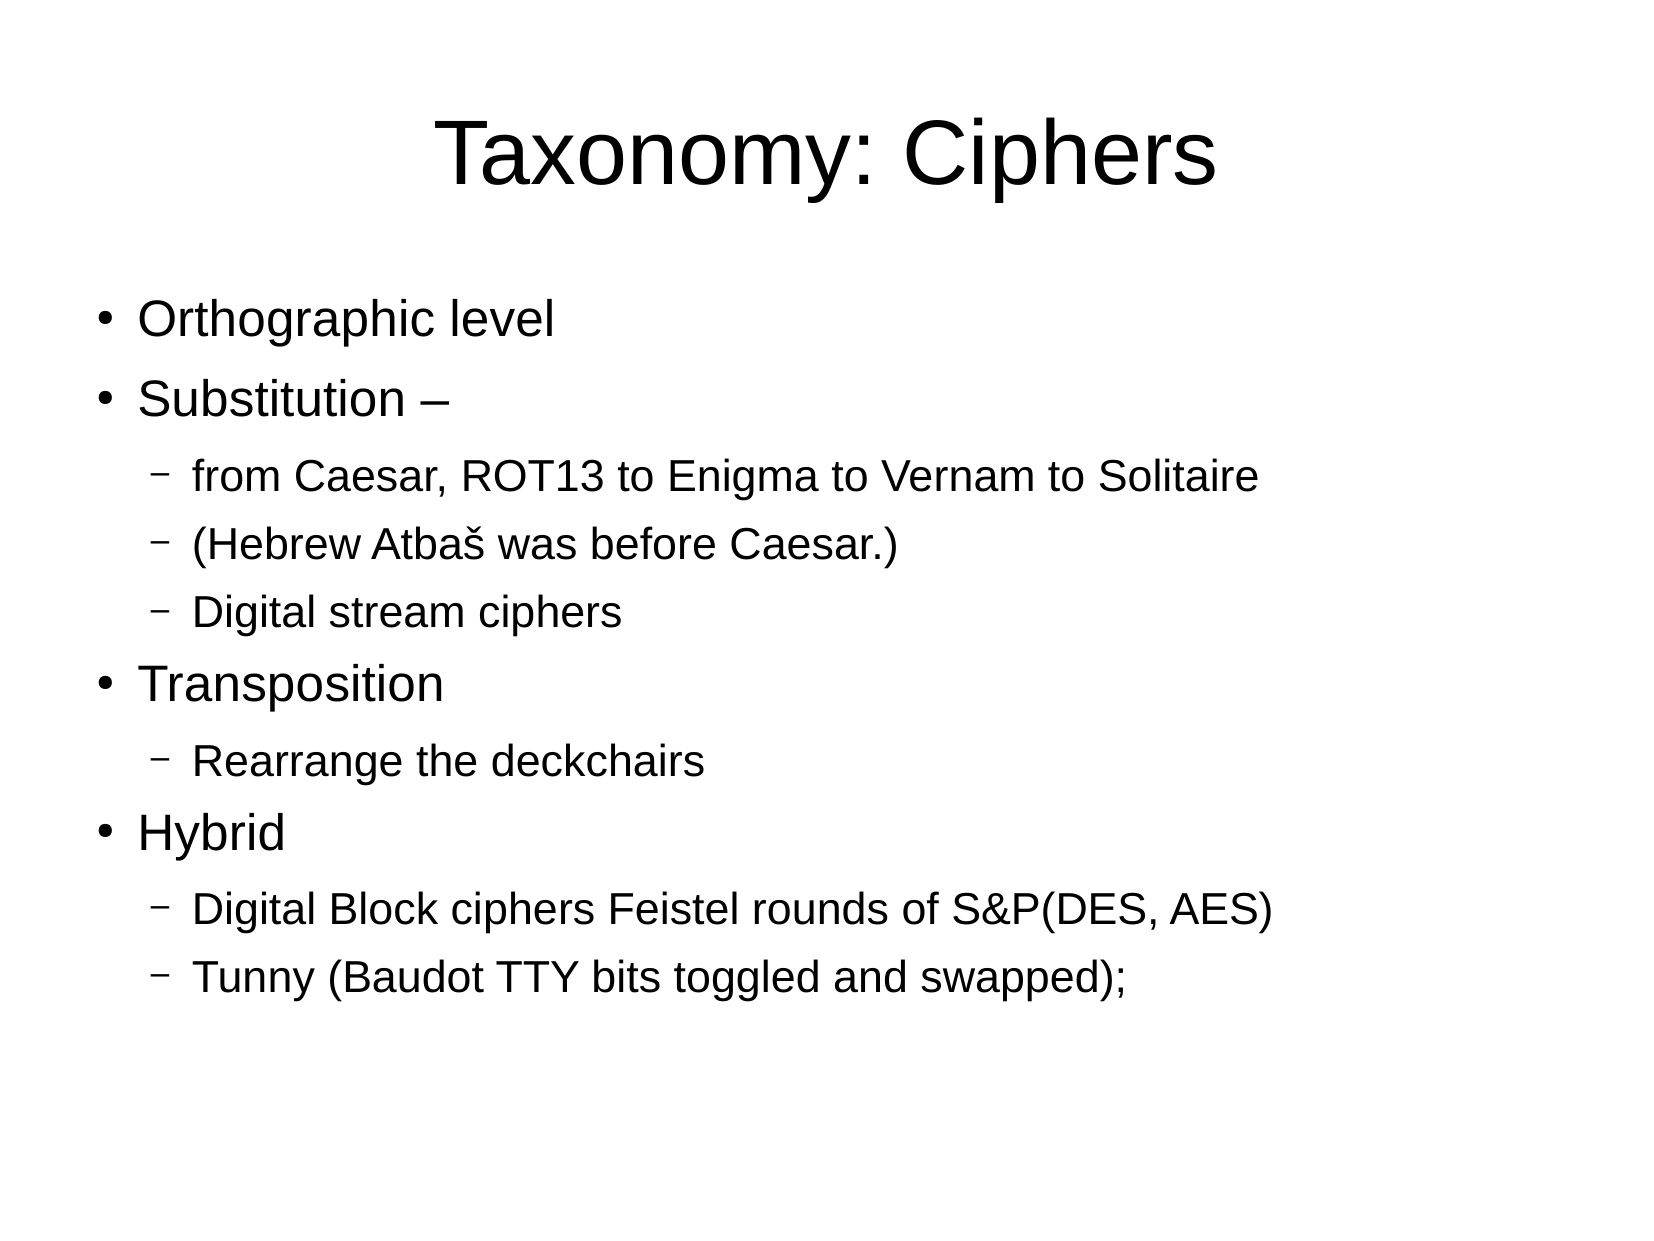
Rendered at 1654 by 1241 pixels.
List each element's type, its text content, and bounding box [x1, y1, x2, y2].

title Taxonomy: Ciphers [82, 49, 1571, 257]
list Orthographic level Substitution – from Caesar, ROT13 to Enigma to Vernam to Solitaire (Hebrew Atbaš was before Caesar.) Digital stream ciphers Transposition Rearrange the deckchairs Hybrid Digital Block ciphers Feistel rounds of S&P(DES, AES) Tunny (Baudot TTY bits toggled and swapped); [82, 290, 1571, 1010]
